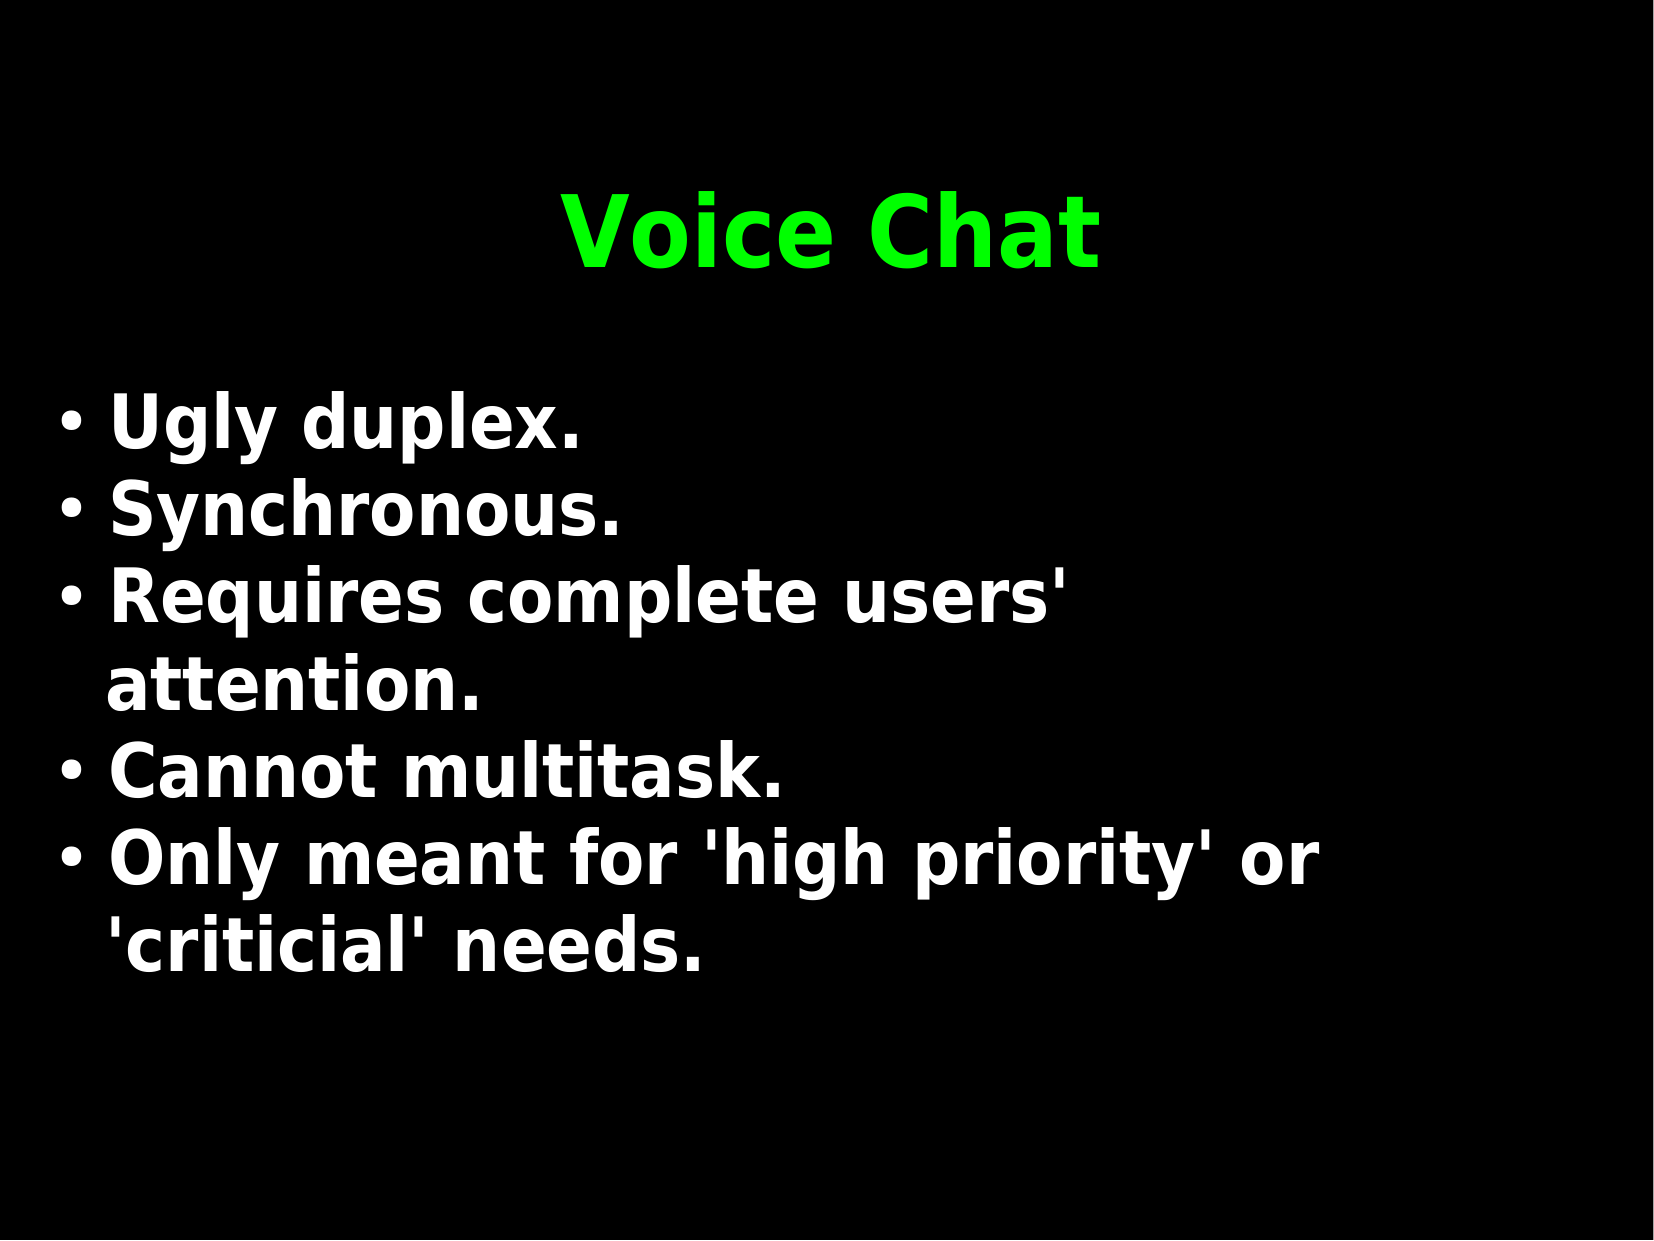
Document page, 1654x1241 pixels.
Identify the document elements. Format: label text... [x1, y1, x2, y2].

text_box Voice Chat Ugly duplex. Synchronous. Requires complete users' attention. Cannot multitask. Only meant for 'high priority' or 'criticial' needs. [43, 167, 1619, 1000]
